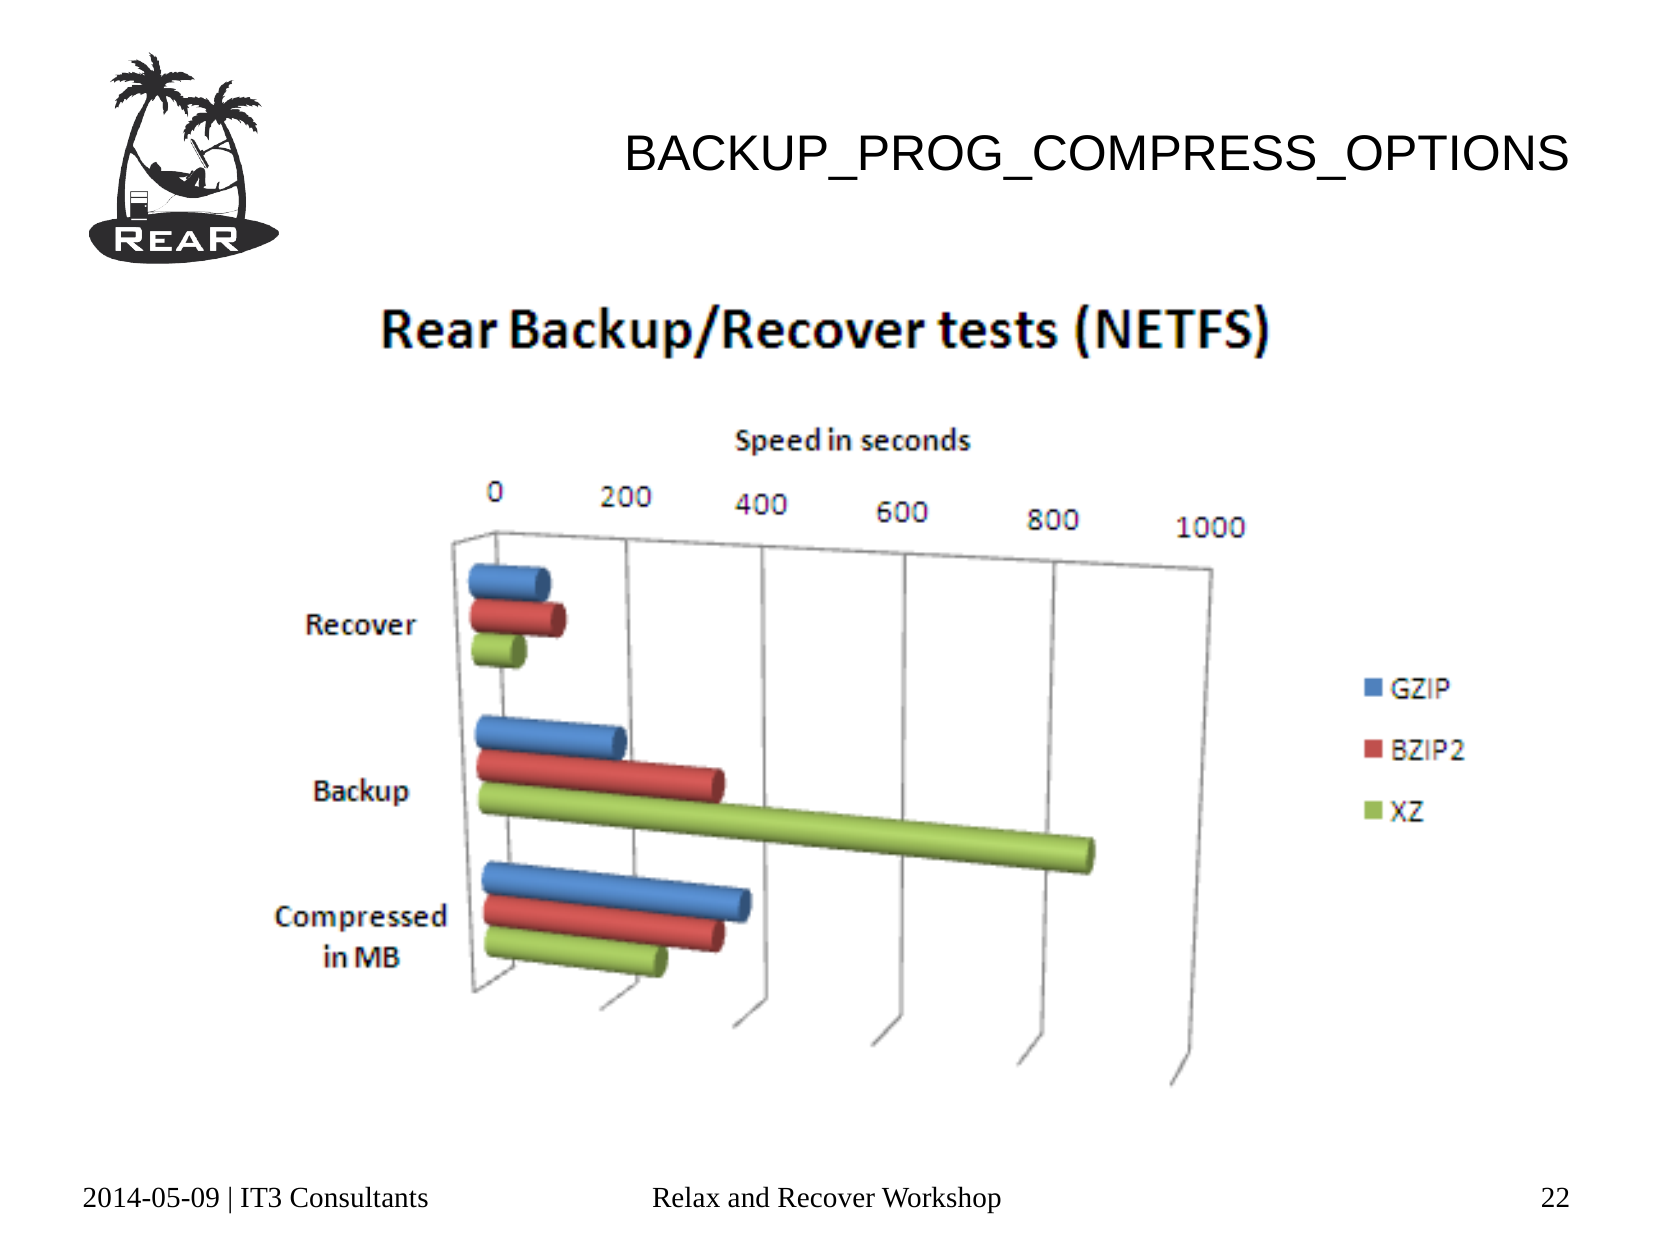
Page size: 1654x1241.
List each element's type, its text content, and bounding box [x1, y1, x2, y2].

picture [88, 52, 279, 266]
title BACKUP_PROG_COMPRESS_OPTIONS [295, 49, 1571, 257]
picture [170, 290, 1483, 1109]
